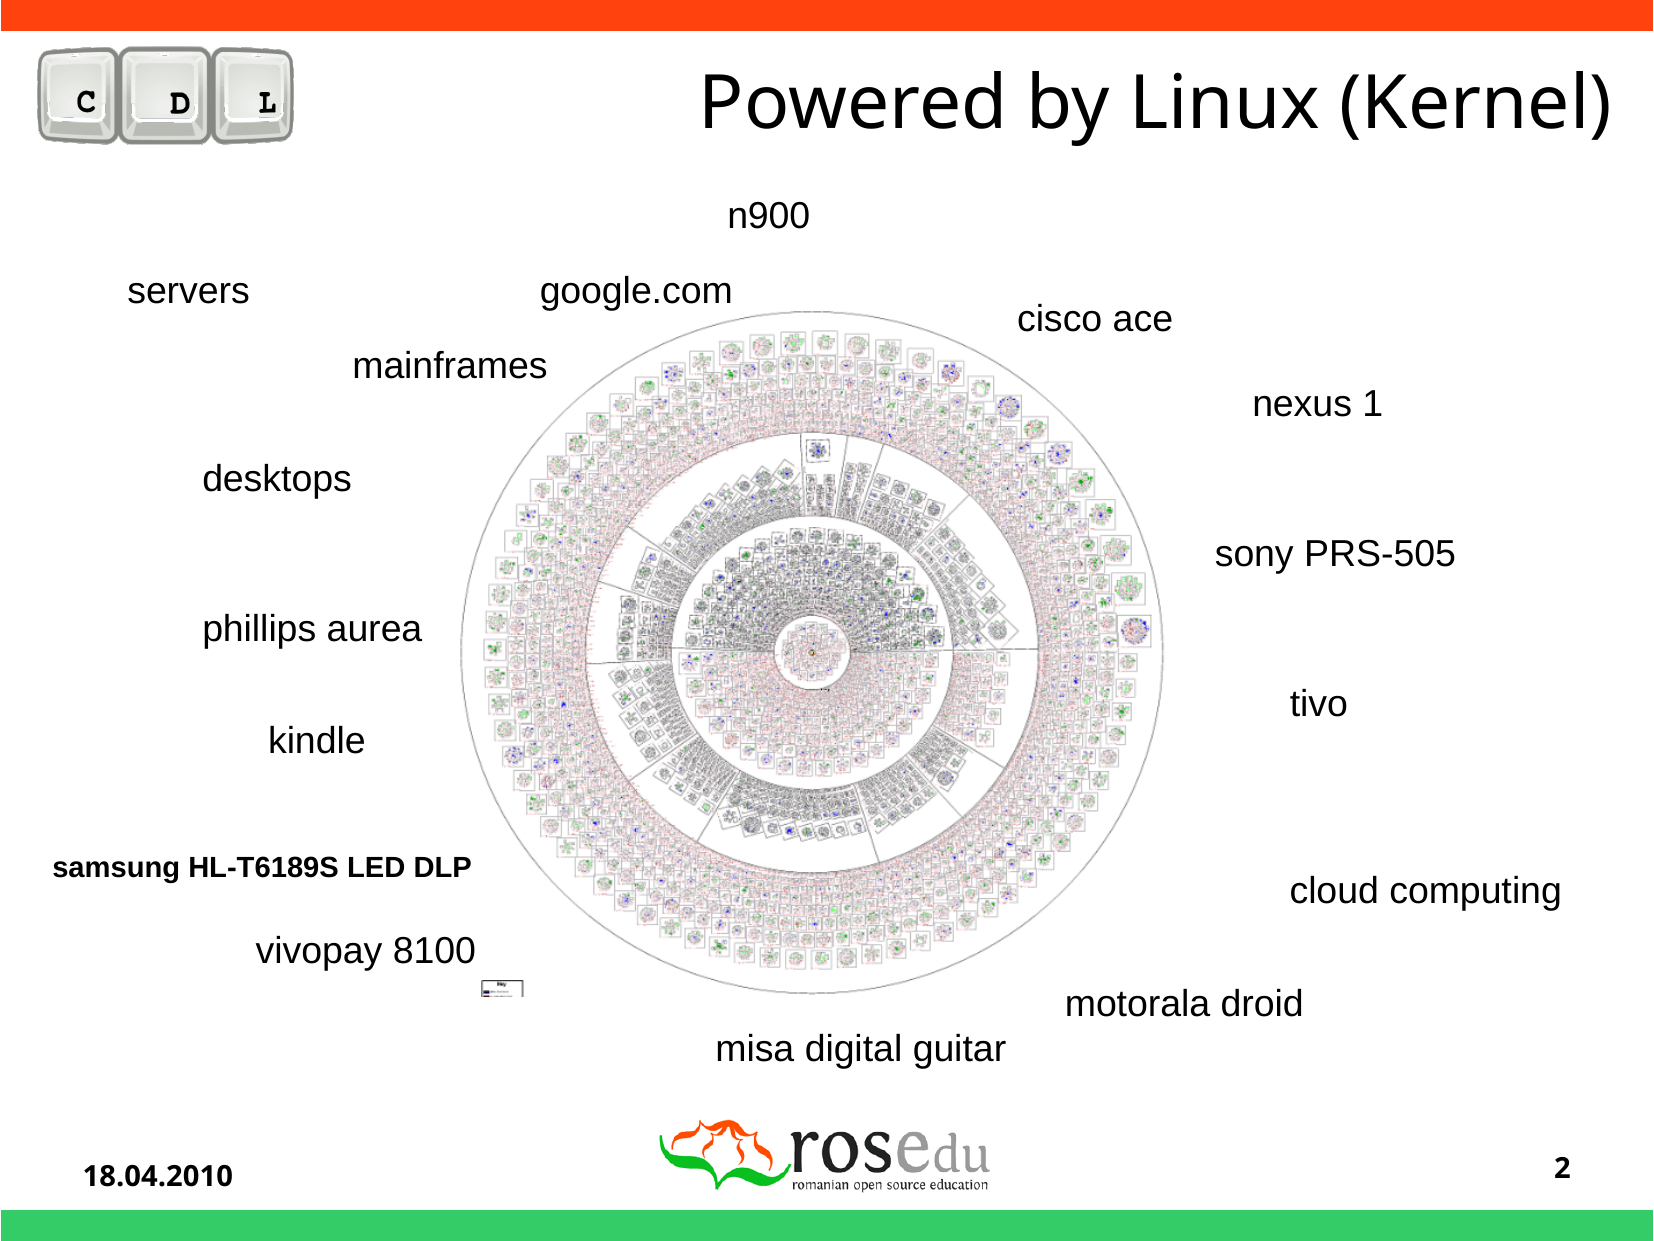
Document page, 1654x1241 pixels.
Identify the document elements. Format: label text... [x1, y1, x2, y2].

text_box mainframes [337, 337, 563, 395]
text_box misa digital guitar [700, 1020, 1022, 1078]
text_box desktops [187, 450, 376, 507]
text_box cloud computing [1274, 862, 1577, 920]
text_box samsung HL-T6189S LED DLP [37, 843, 496, 891]
text_box servers [112, 262, 301, 320]
text_box n900 [712, 187, 826, 245]
text_box sony PRS-505 [1200, 525, 1471, 582]
text_box vivopay 8100 [240, 921, 491, 979]
picture [450, 299, 1170, 997]
text_box motorala droid [1050, 975, 1319, 1032]
title Powered by Linux (Kernel) [300, 55, 1613, 143]
picture [37, 46, 294, 145]
picture [656, 1104, 1005, 1209]
text_box kindle [253, 712, 381, 770]
text_box google.com [525, 262, 748, 320]
text_box tivo [1275, 675, 1363, 732]
text_box cisco ace [1002, 289, 1189, 347]
text_box phillips aurea [187, 600, 438, 657]
text_box nexus 1 [1237, 375, 1398, 432]
